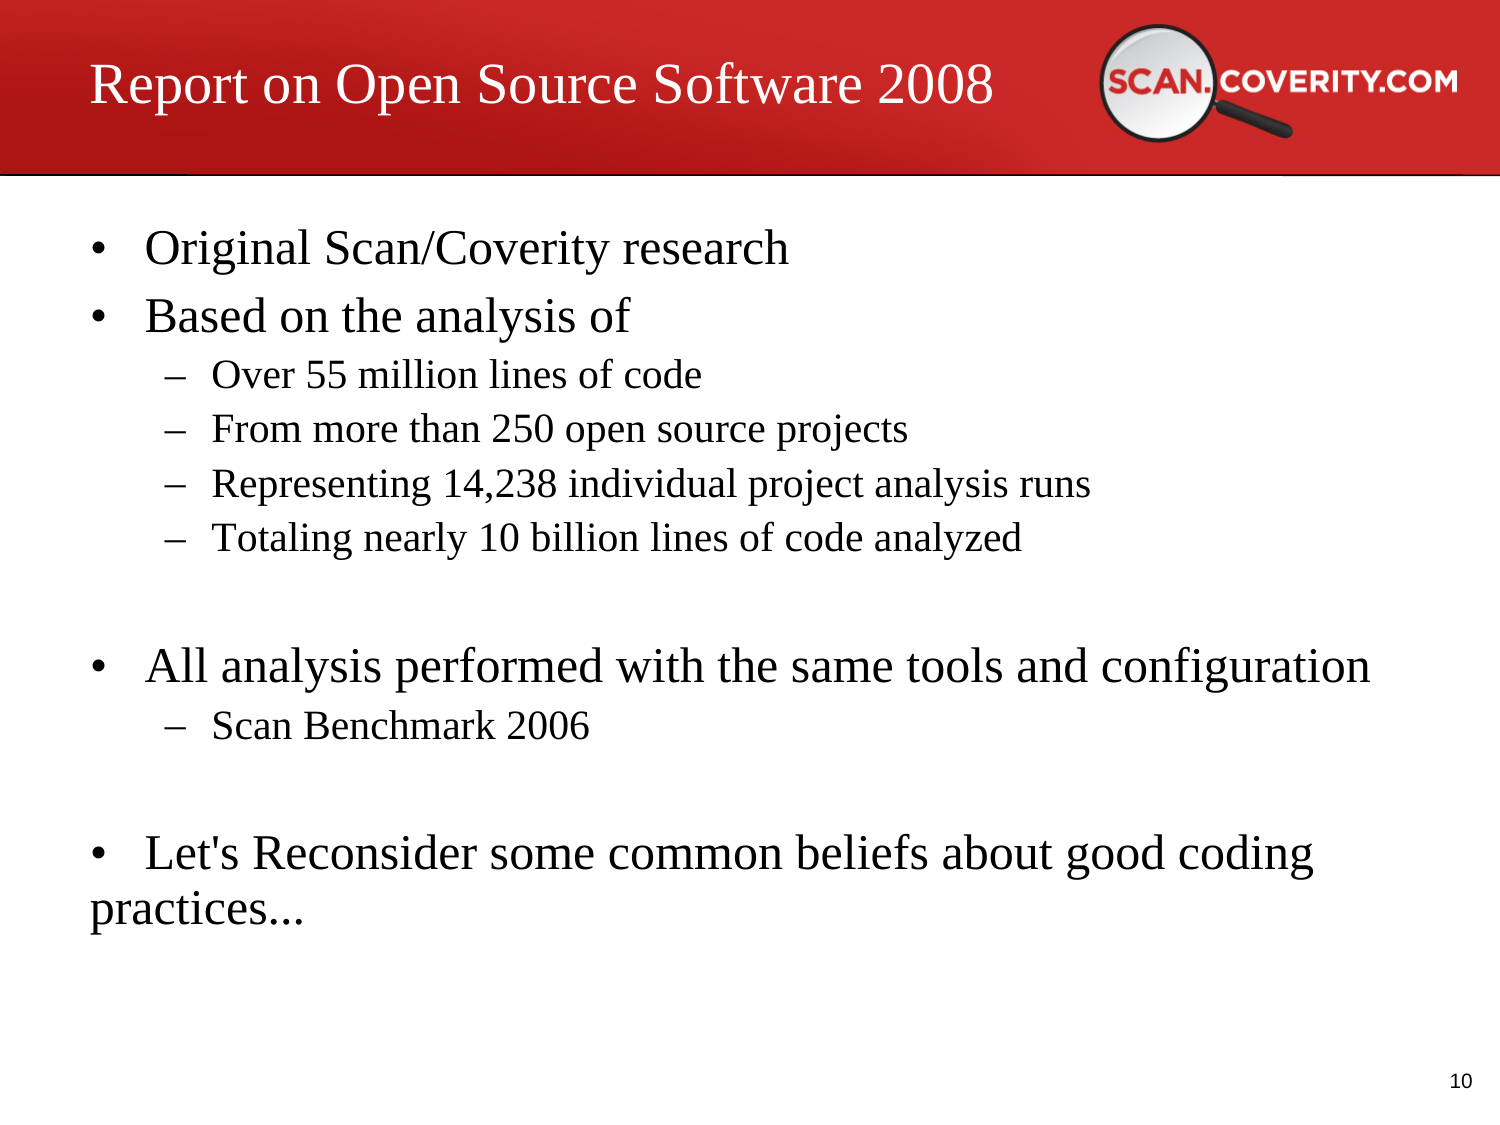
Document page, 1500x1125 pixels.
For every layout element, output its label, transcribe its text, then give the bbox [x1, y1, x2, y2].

title Report on Open Source Software 2008 [75, 17, 1100, 150]
picture [0, 0, 1500, 174]
list Original Scan/Coverity research Based on the analysis of Over 55 million lines of code From more than 250 open source projects Representing 14,238 individual project analysis runs Totaling nearly 10 billion lines of code analyzed All analysis performed with the same tools and configuration Scan Benchmark 2006 Let's Reconsider some common beliefs about good coding practices... [75, 212, 1425, 996]
